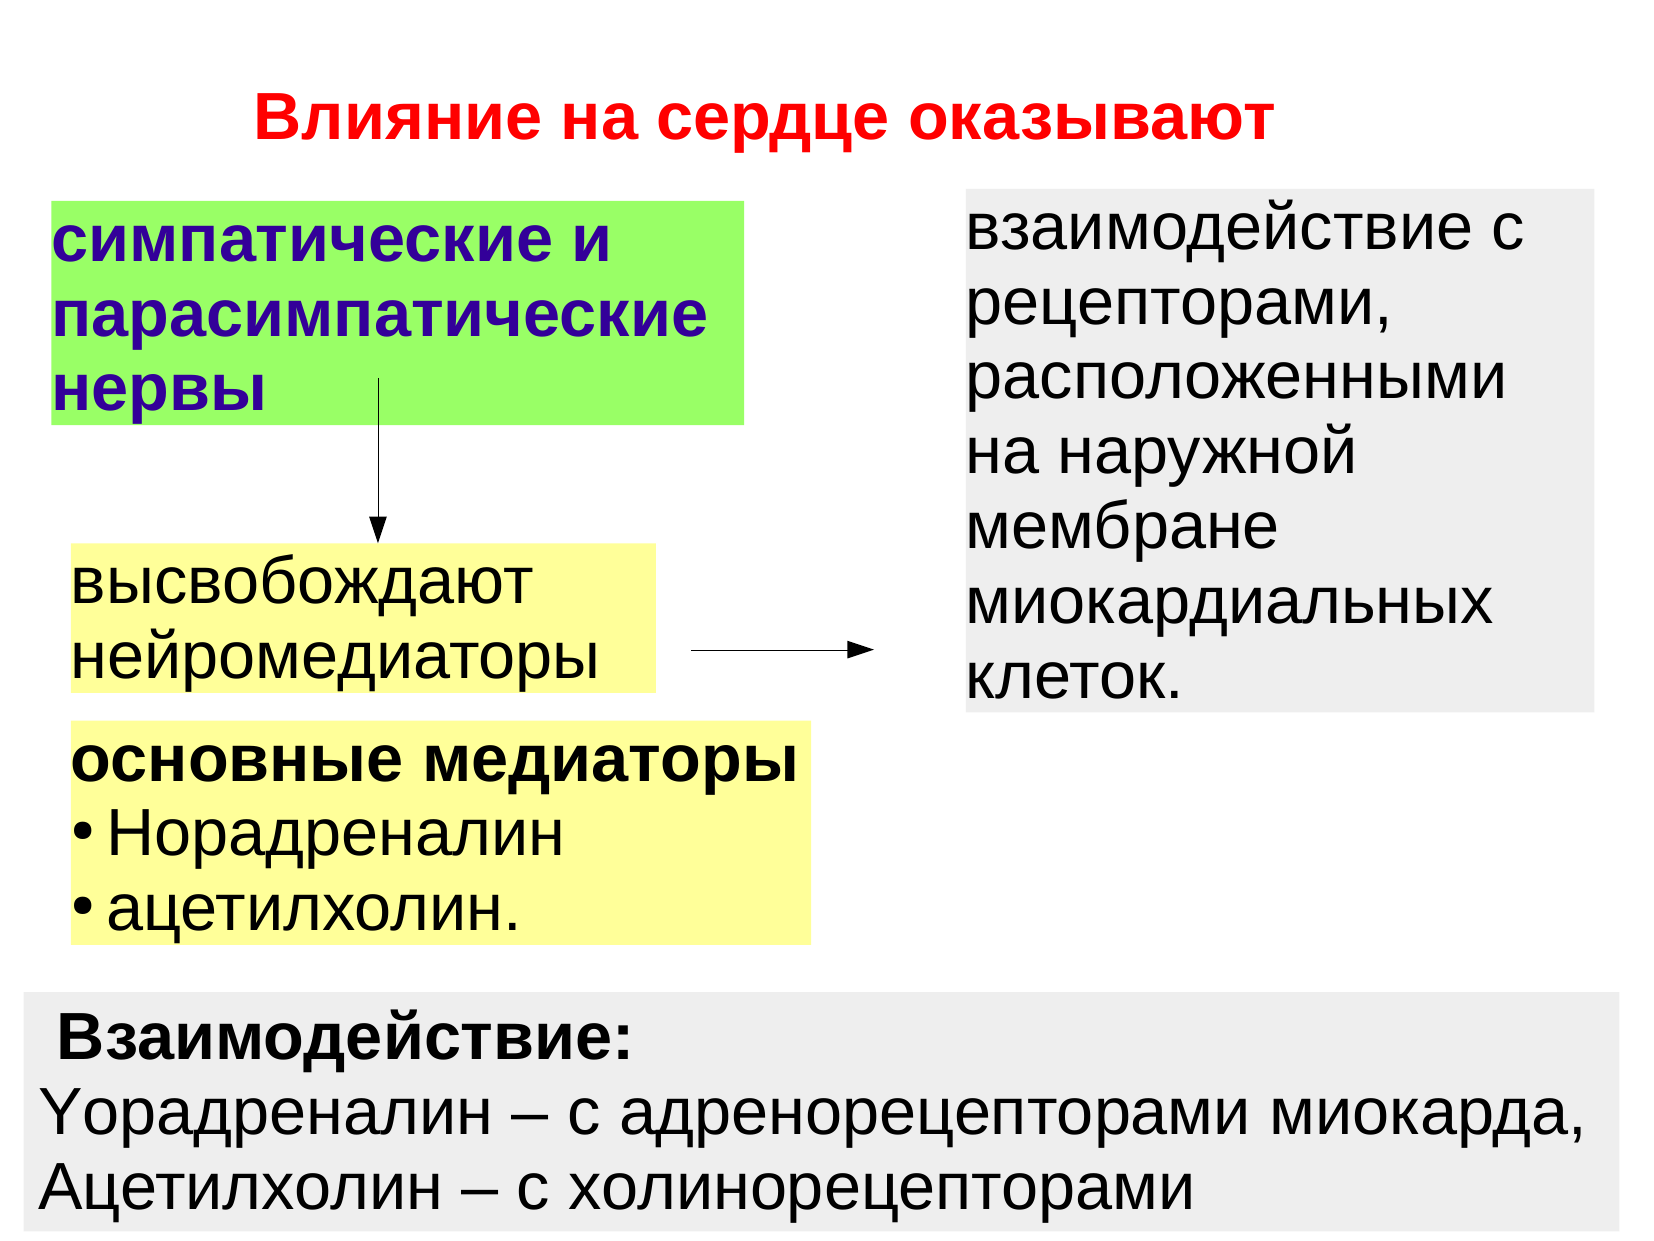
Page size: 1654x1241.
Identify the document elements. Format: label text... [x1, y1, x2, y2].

text_box Взаимодействие: Yорадреналин – с адренорецепторами миокарда, Ацетилхолин – с холинорецепторами [23, 992, 1620, 1232]
text_box Влияние на сердце оказывают [253, 78, 1300, 154]
text_box симпатические и парасимпатические нервы [51, 200, 745, 426]
text_box взаимодействие с рецепторами, расположенными на наружной мембране миокардиальных клеток. [965, 188, 1595, 713]
text_box высвобождают нейромедиаторы [70, 543, 656, 693]
text_box основные медиаторы Норадреналин ацетилхолин. [70, 720, 812, 945]
